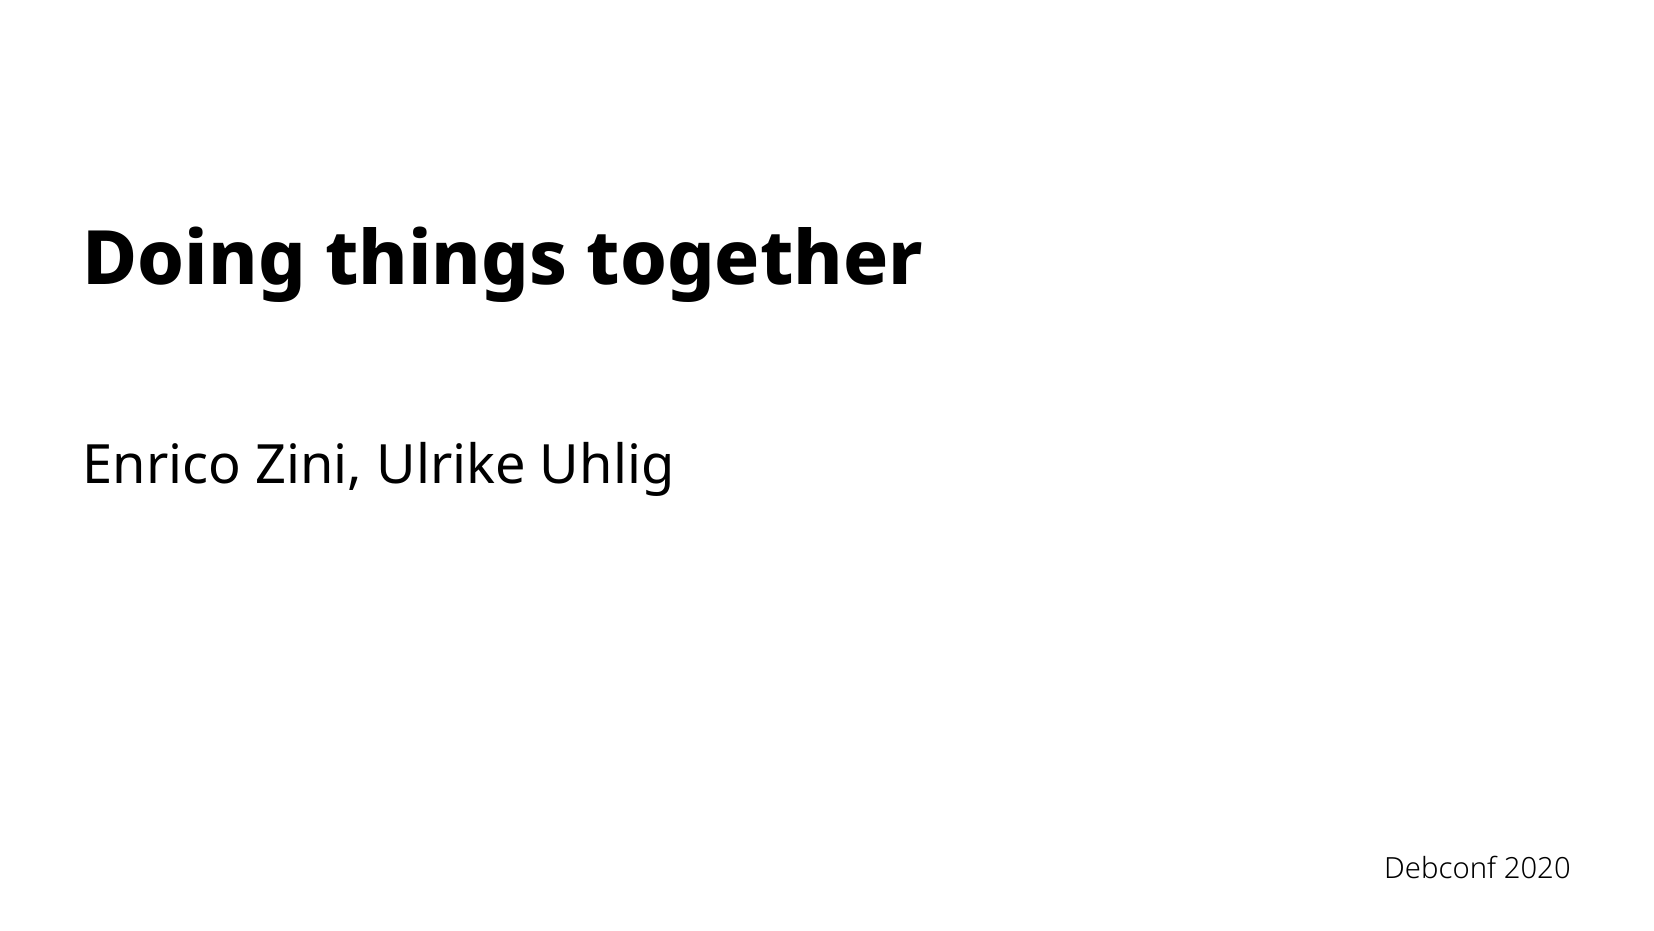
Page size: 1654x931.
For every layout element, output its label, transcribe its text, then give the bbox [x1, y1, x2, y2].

subtitle Enrico Zini, Ulrike Uhlig [82, 425, 1571, 721]
title Doing things together [82, 177, 1571, 334]
